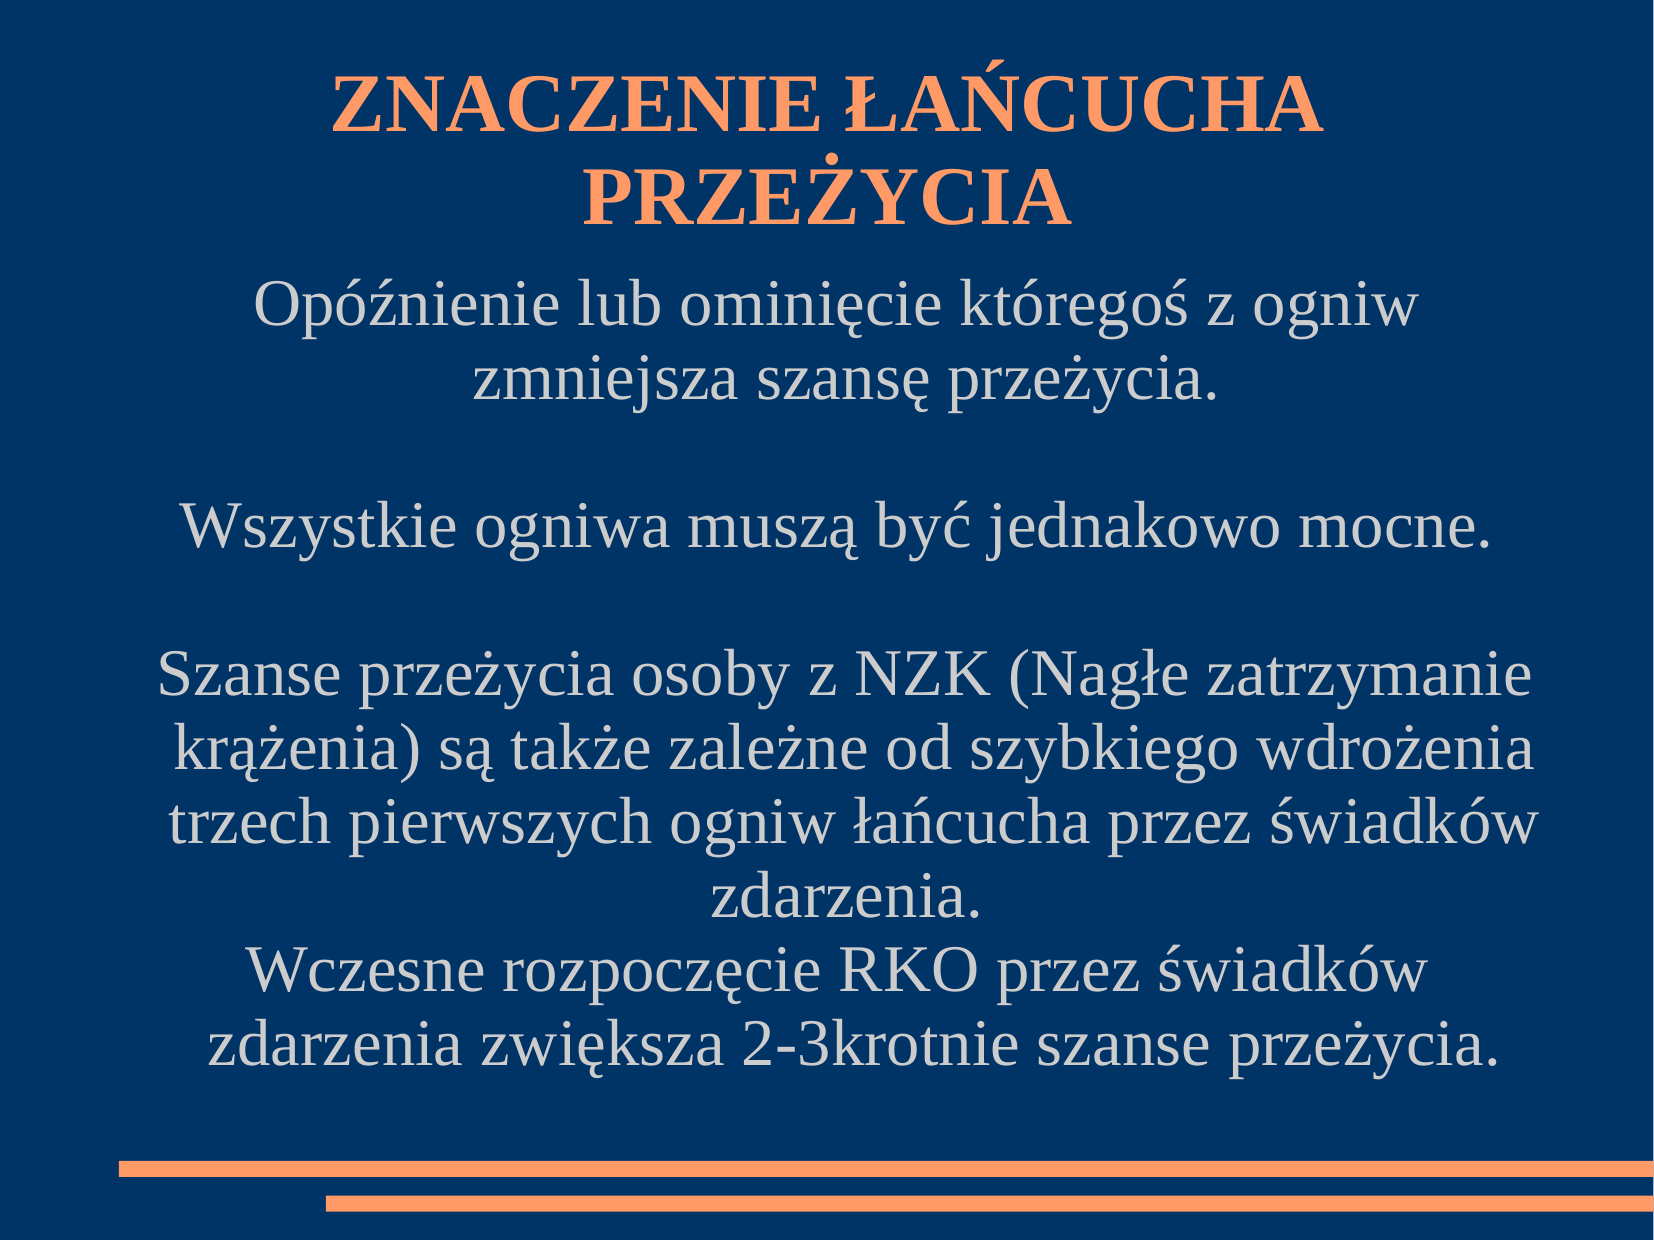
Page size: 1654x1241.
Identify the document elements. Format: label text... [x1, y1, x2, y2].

title ZNACZENIE ŁAŃCUCHA PRZEŻYCIA [121, 53, 1534, 247]
subtitle Opóźnienie lub ominięcie któregoś z ogniw zmniejsza szansę przeżycia. Wszystkie ogniwa muszą być jednakowo mocne. Szanse przeżycia osoby z NZK (Nagłe zatrzymanie krążenia) są także zależne od szybkiego wdrożenia trzech pierwszych ogniw łańcucha przez świadków zdarzenia. Wczesne rozpoczęcie RKO przez świadków zdarzenia zwiększa 2-3krotnie szanse przeżycia. [118, 265, 1558, 1229]
